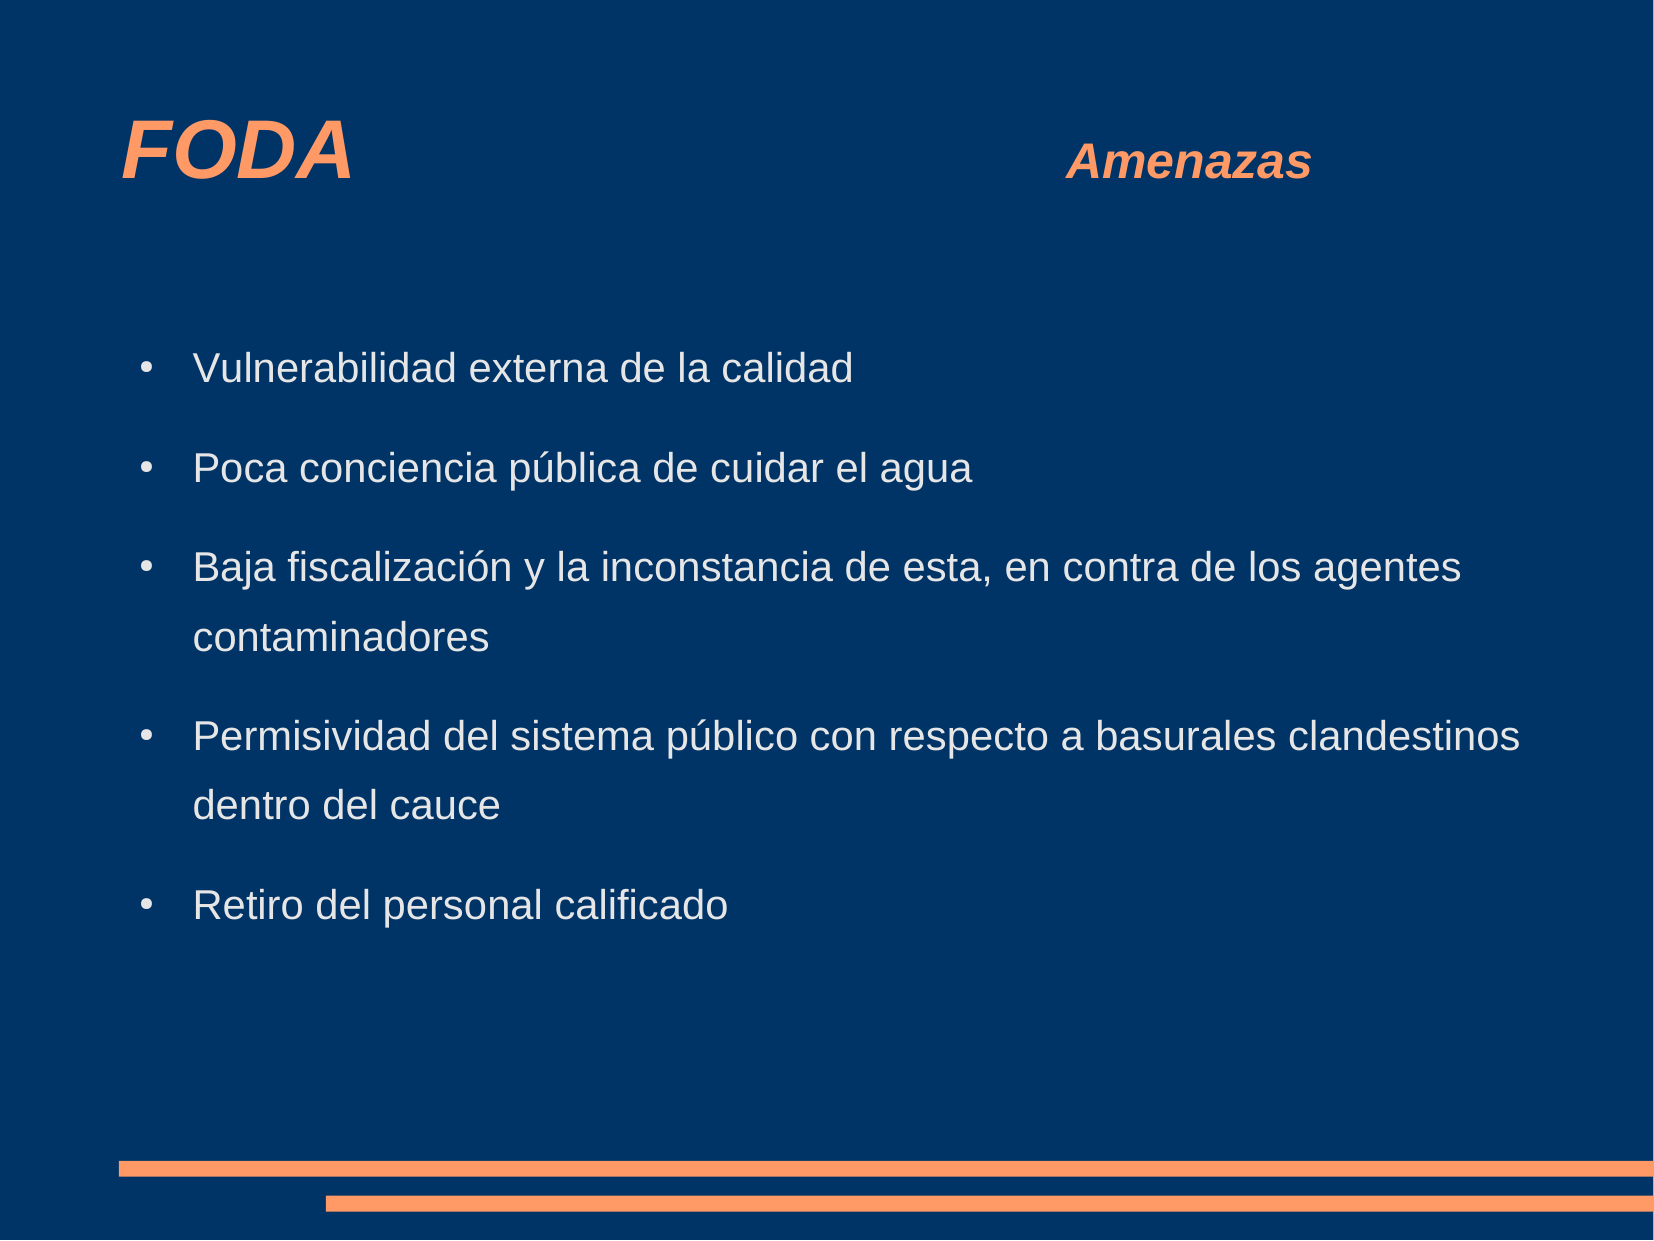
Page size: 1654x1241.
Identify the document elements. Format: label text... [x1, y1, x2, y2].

title FODA Amenazas [121, 46, 1534, 254]
list Vulnerabilidad externa de la calidad Poca conciencia pública de cuidar el agua Baja fiscalización y la inconstancia de esta, en contra de los agentes contaminadores Permisividad del sistema público con respecto a basurales clandestinos dentro del cauce Retiro del personal calificado [121, 322, 1561, 1132]
